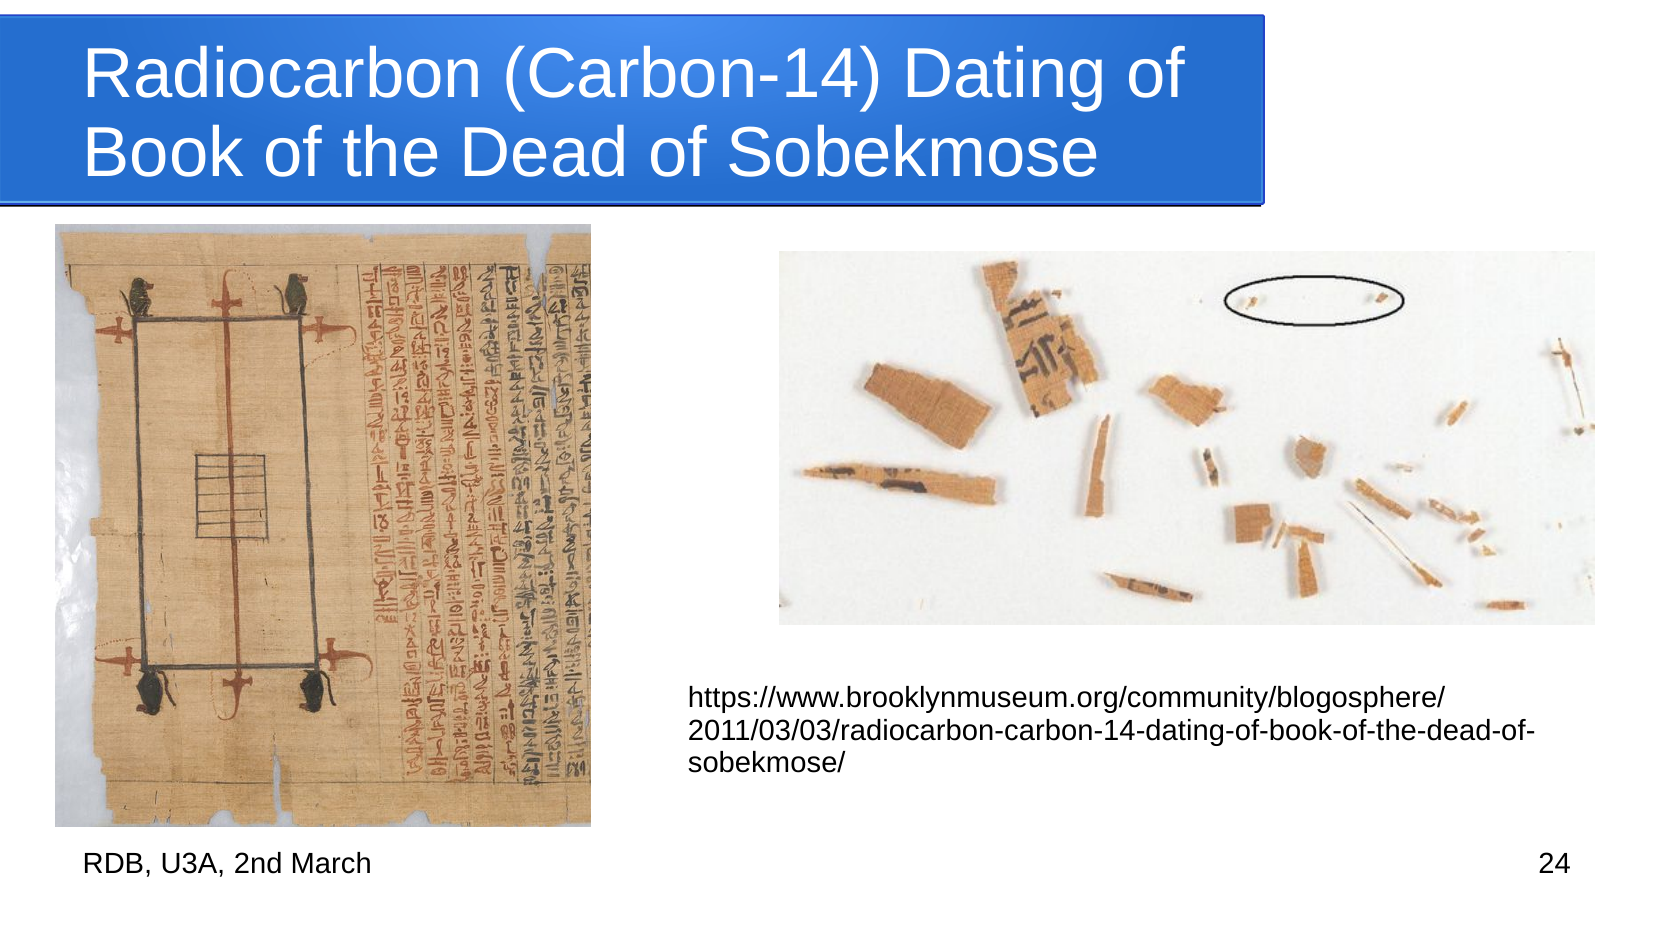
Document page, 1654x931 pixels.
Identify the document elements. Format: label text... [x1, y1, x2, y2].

picture [55, 224, 591, 827]
picture [779, 251, 1595, 626]
title Radiocarbon (Carbon-14) Dating of Book of the Dead of Sobekmose [82, 29, 1235, 196]
text_box https://www.brooklynmuseum.org/community/blogosphere/2011/03/03/radiocarbon-carbon-14-dating-of-book-of-the-dead-of-sobekmose/ [673, 673, 1595, 827]
